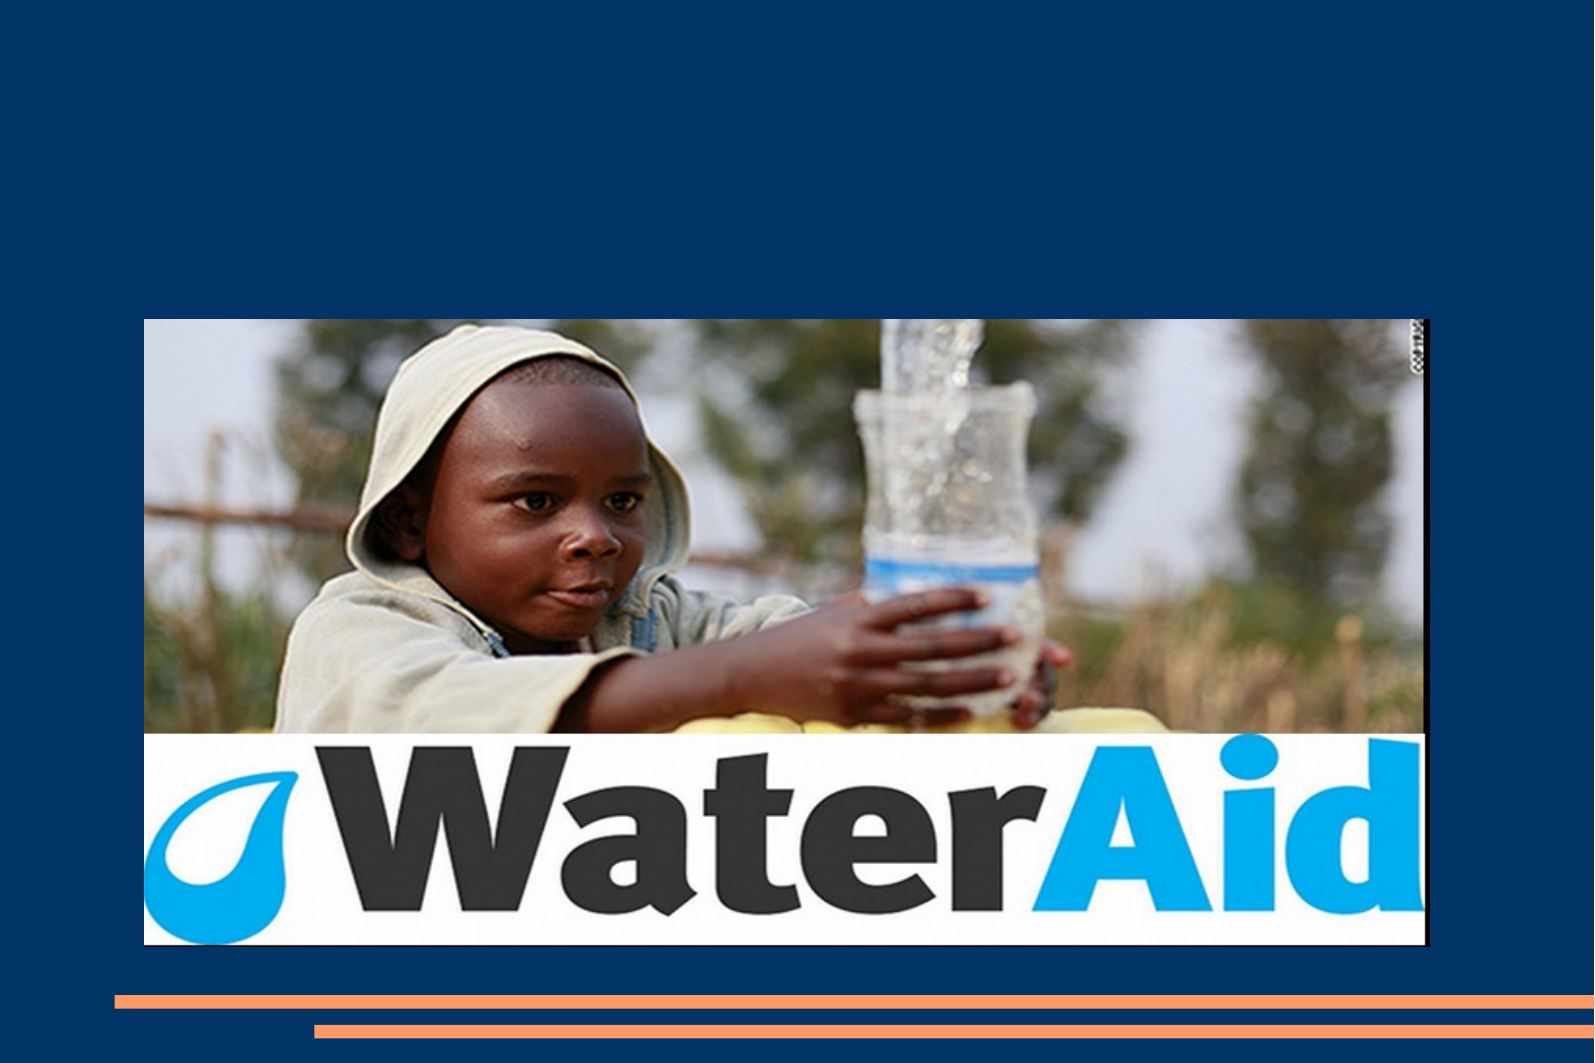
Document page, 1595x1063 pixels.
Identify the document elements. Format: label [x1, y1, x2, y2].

picture [144, 319, 1430, 947]
picture [165, 781, 280, 885]
